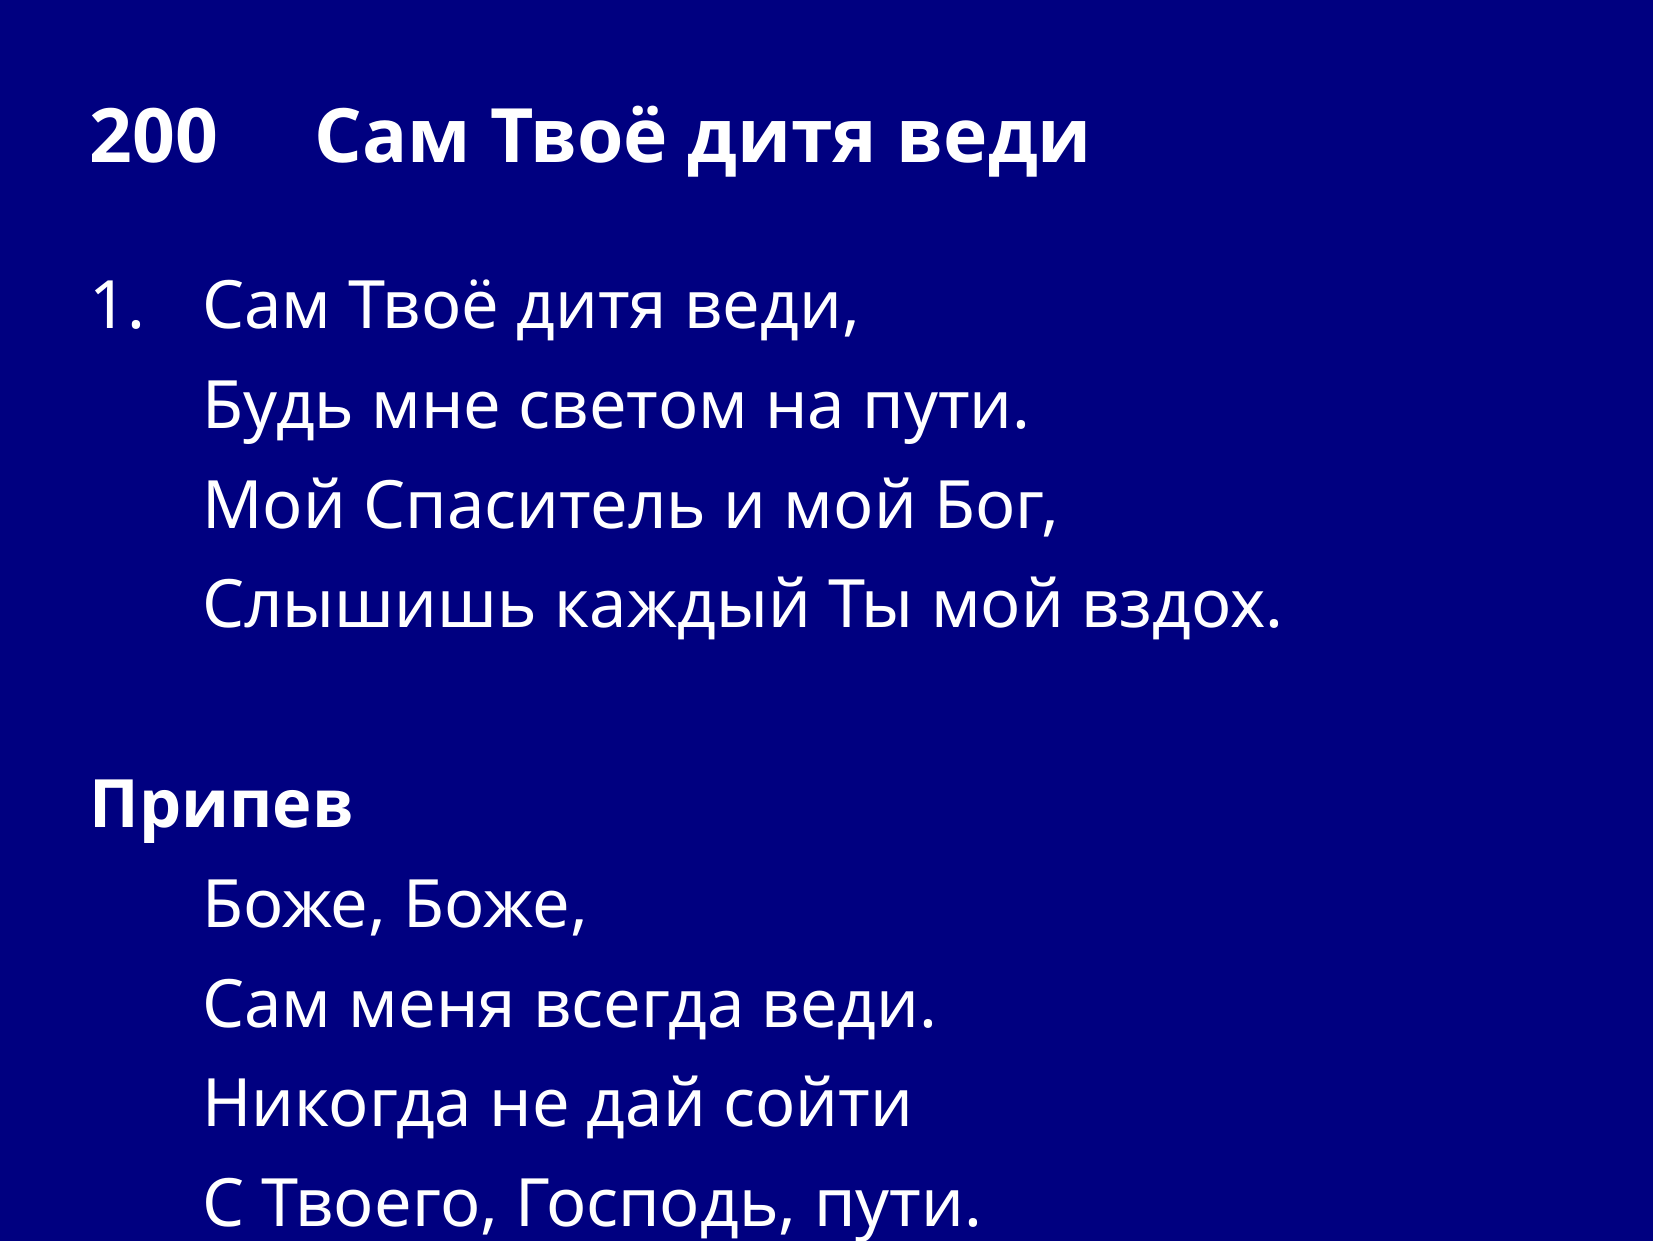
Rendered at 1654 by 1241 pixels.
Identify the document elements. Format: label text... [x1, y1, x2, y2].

text_box 1. Сам Твоё дитя веди, Будь мне светом на пути. Мой Спаситель и мой Бог, Слышишь каждый Ты мой вздох. Припев Боже, Боже, Сам меня всегда веди. Никогда не дай сойти С Твоего, Господь, пути. [75, 188, 1576, 1163]
text_box 200 Сам Твоё дитя веди [75, 75, 1576, 188]
